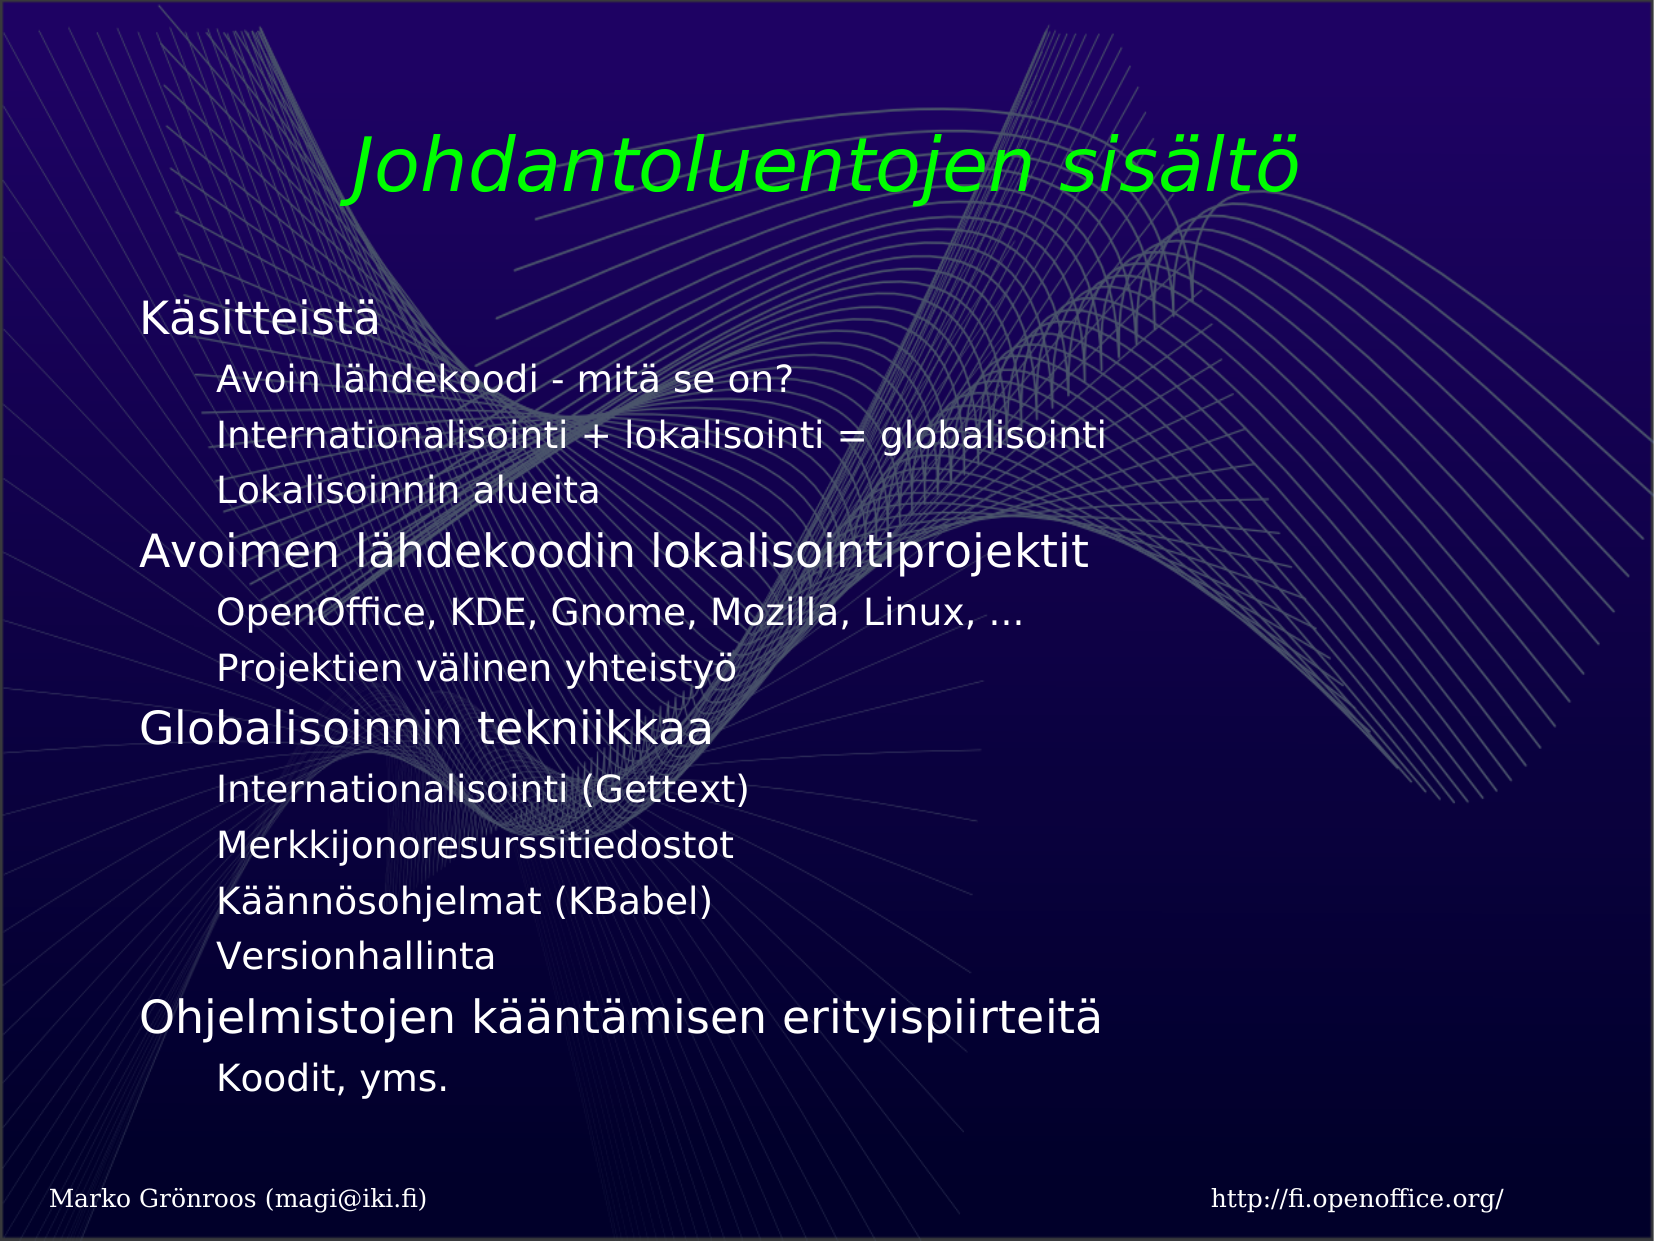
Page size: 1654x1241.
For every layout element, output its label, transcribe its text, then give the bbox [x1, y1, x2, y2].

title Johdantoluentojen sisältö [121, 61, 1534, 269]
picture [0, 0, 1654, 1241]
list Käsitteistä Avoin lähdekoodi - mitä se on? Internationalisointi + lokalisointi = globalisointi Lokalisoinnin alueita Avoimen lähdekoodin lokalisointiprojektit OpenOffice, KDE, Gnome, Mozilla, Linux, ... Projektien välinen yhteistyö Globalisoinnin tekniikkaa Internationalisointi (Gettext) Merkkijonoresurssitiedostot Käännösohjelmat (KBabel) Versionhallinta Ohjelmistojen kääntämisen erityispiirteitä Koodit, yms. [121, 291, 1534, 1095]
